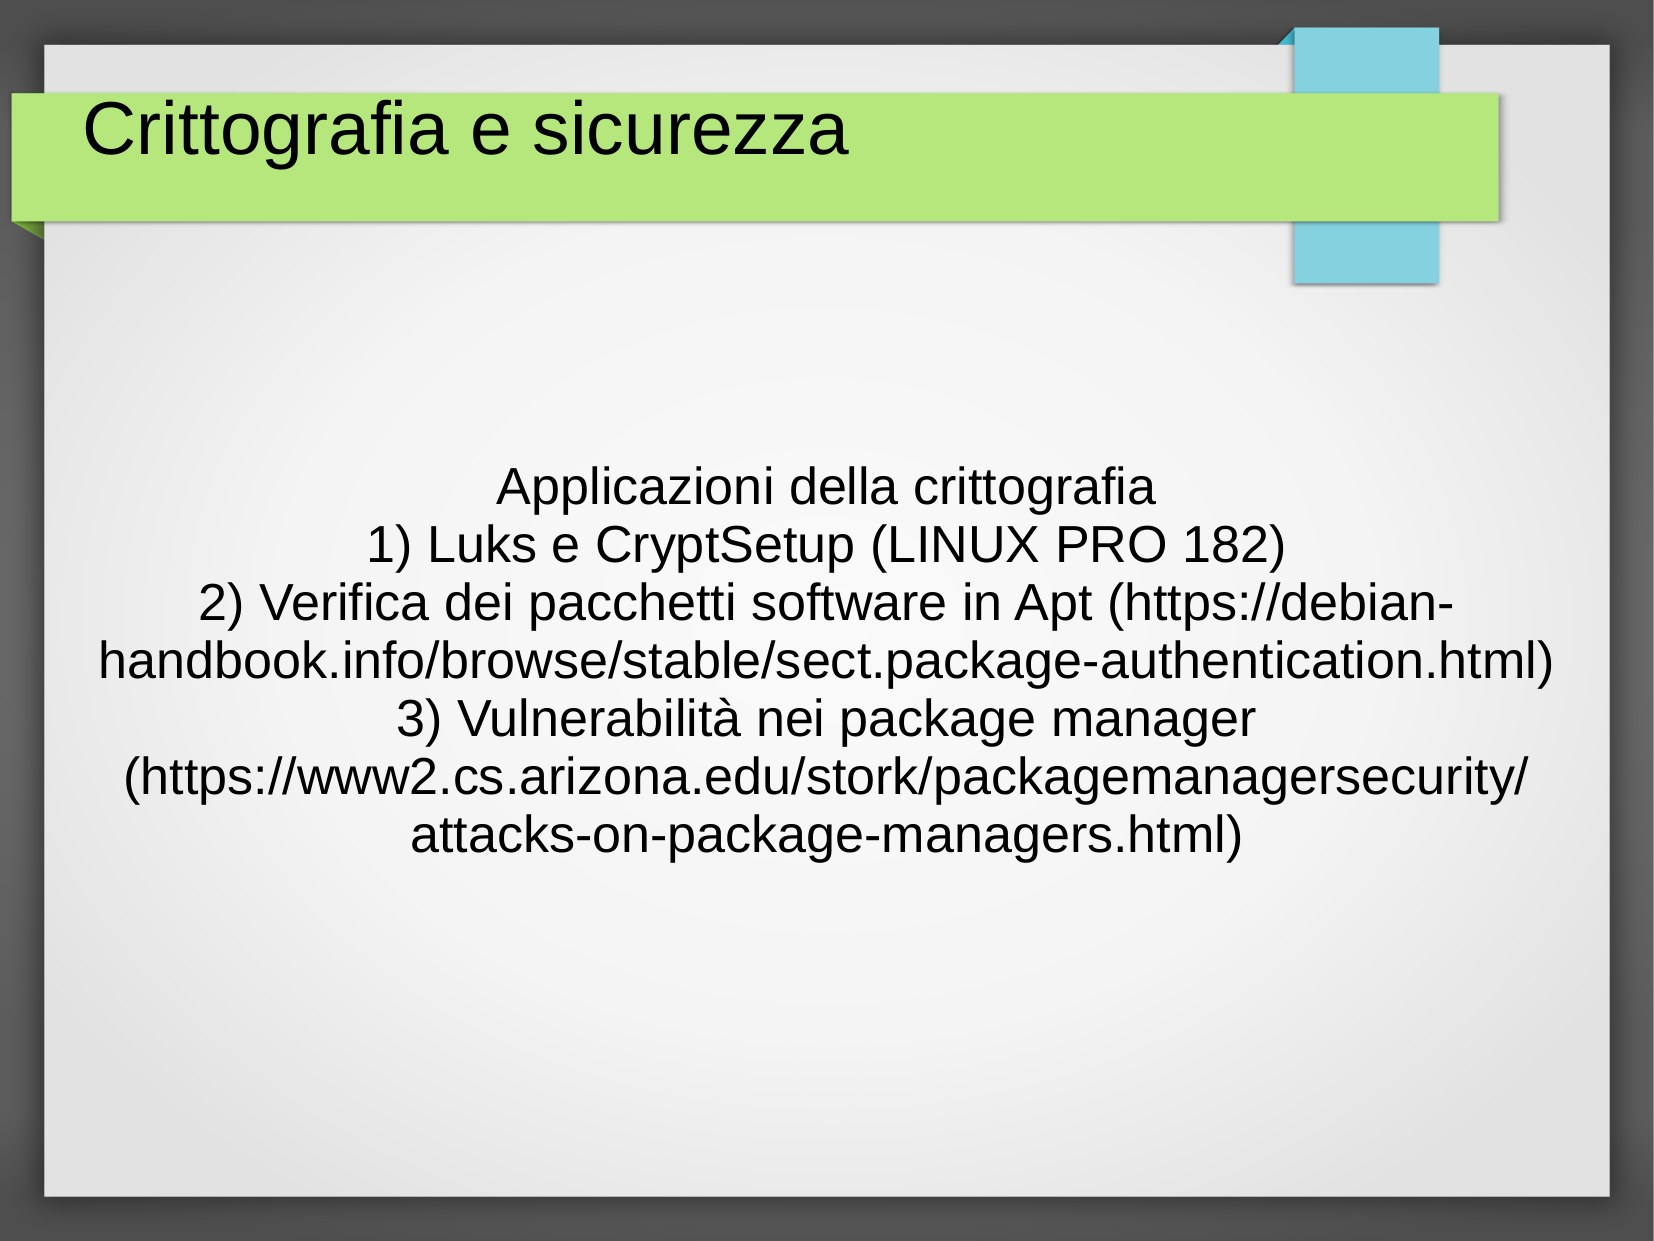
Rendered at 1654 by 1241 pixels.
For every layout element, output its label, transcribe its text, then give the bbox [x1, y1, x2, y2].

title Crittografia e sicurezza [82, 44, 1264, 213]
picture [0, 0, 1654, 1241]
subtitle Applicazioni della crittografia 1) Luks e CryptSetup (LINUX PRO 182) 2) Verifica dei pacchetti software in Apt (https://debian-handbook.info/browse/stable/sect.package-authentication.html) 3) Vulnerabilità nei package manager (https://www2.cs.arizona.edu/stork/packagemanagersecurity/attacks-on-package-managers.html) [82, 295, 1571, 1015]
